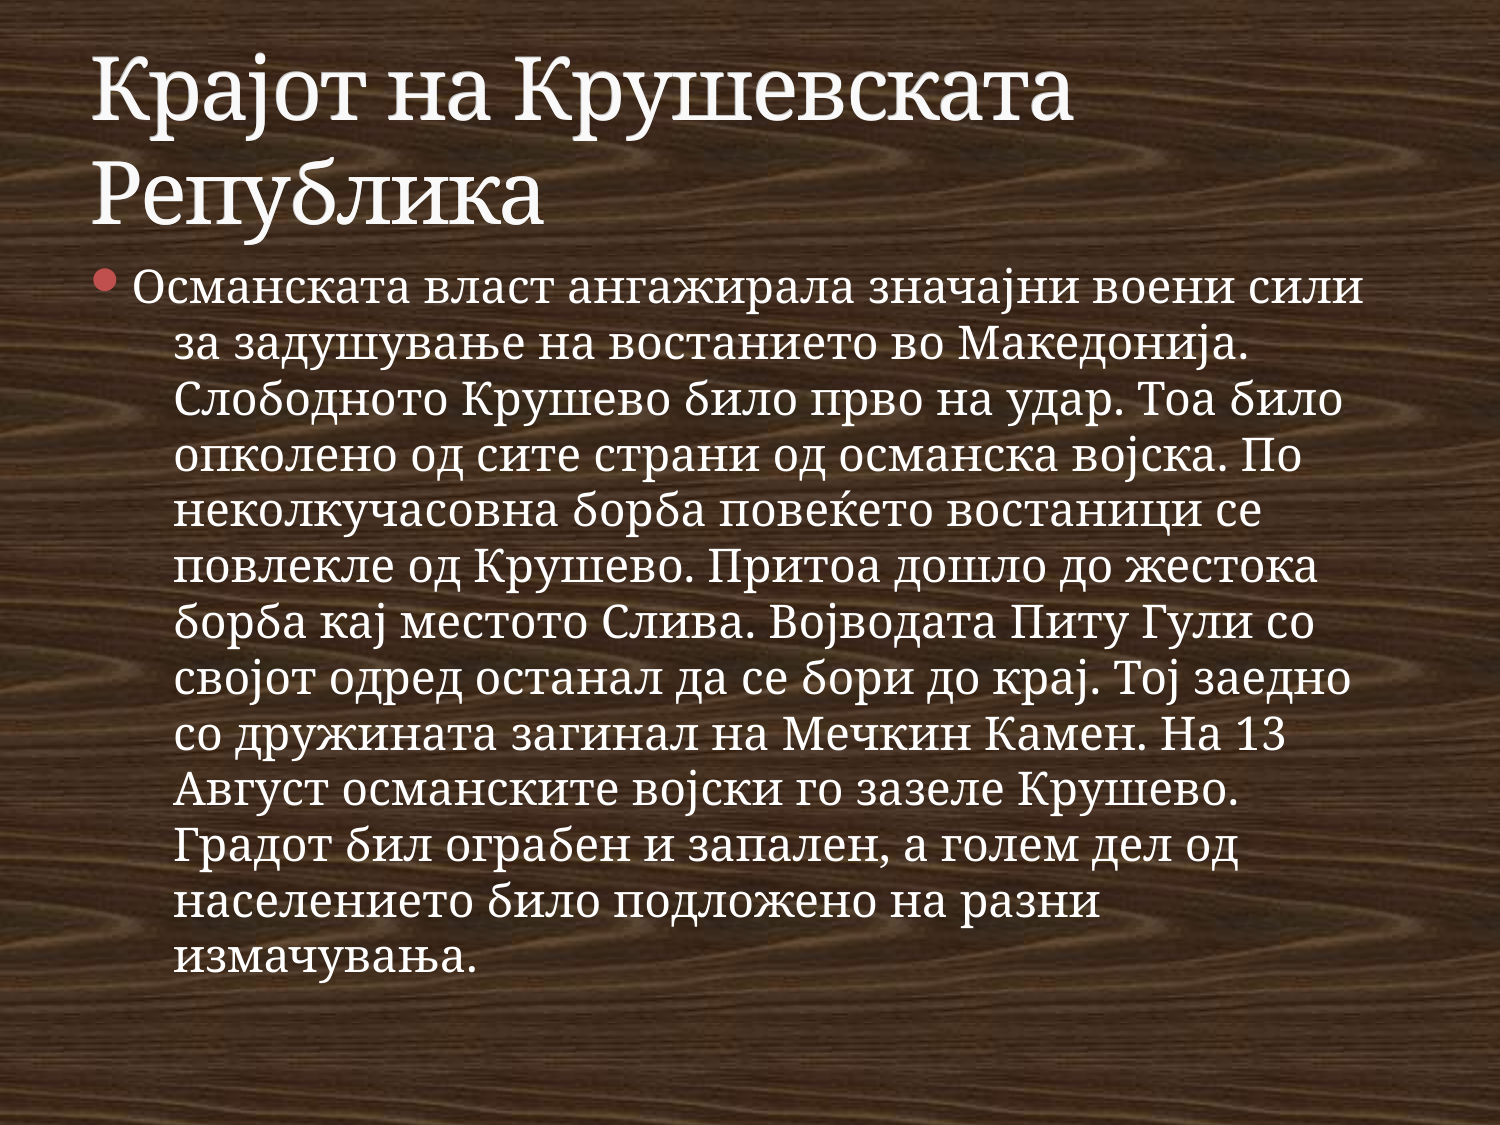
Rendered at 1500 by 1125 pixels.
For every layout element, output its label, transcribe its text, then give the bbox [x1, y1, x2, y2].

list Османската власт ангажирала значајни воени сили за задушување на востанието во Македонија. Слободното Крушево било прво на удар. Тоа било опколено од сите страни од османска војска. По неколкучасовна борба повеќето востаници се повлекле од Крушево. Притоа дошло до жестока борба кај местото Слива. Војводата Питу Гули со својот одред останал да се бори до крај. Тој заедно со дружината загинал на Мечкин Камен. На 13 Август османските војски го зазеле Крушево. Градот бил ограбен и запален, а голем дел од населението било подложено на разни измачувања. [75, 249, 1426, 1000]
title Крајот на Крушевската Република [75, 24, 1426, 225]
